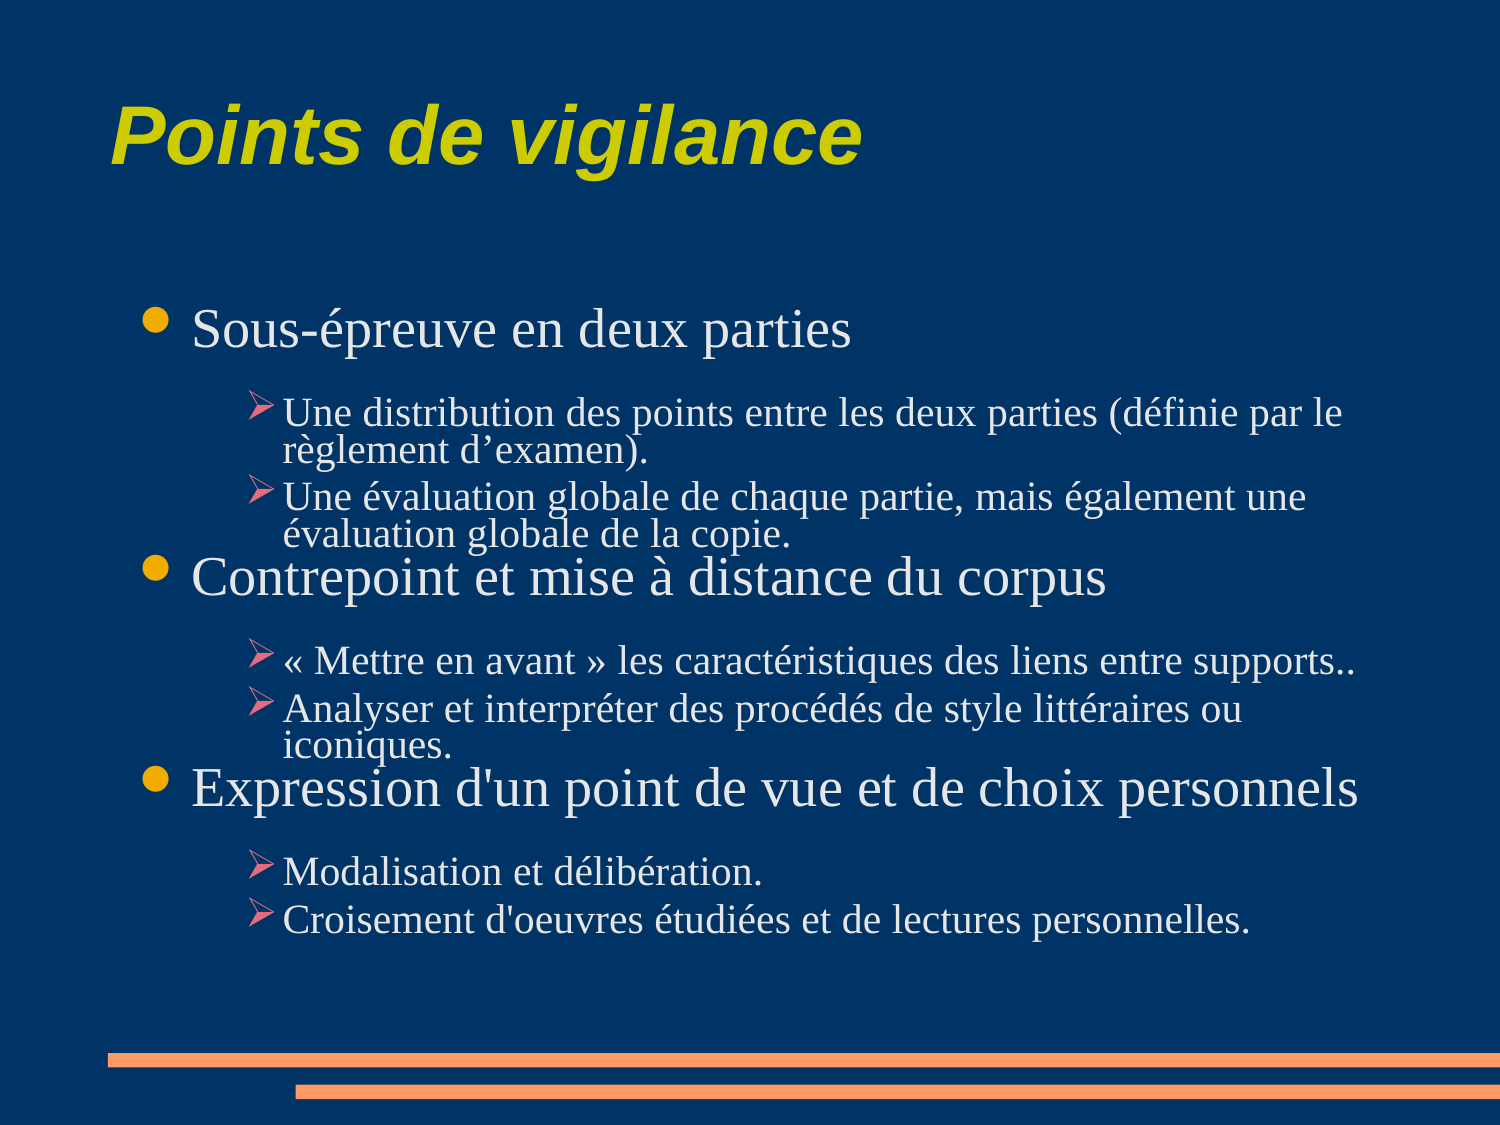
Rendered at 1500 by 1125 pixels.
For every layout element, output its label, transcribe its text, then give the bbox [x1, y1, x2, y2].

list Sous-épreuve en deux parties Une distribution des points entre les deux parties (définie par le règlement d’examen). Une évaluation globale de chaque partie, mais également une évaluation globale de la copie. Contrepoint et mise à distance du corpus « Mettre en avant » les caractéristiques des liens entre supports.. Analyser et interpréter des procédés de style littéraires ou iconiques. Expression d'un point de vue et de choix personnels Modalisation et délibération. Croisement d'oeuvres étudiées et de lectures personnelles. [110, 292, 1416, 1050]
title Points de vigilance [110, 49, 1392, 223]
